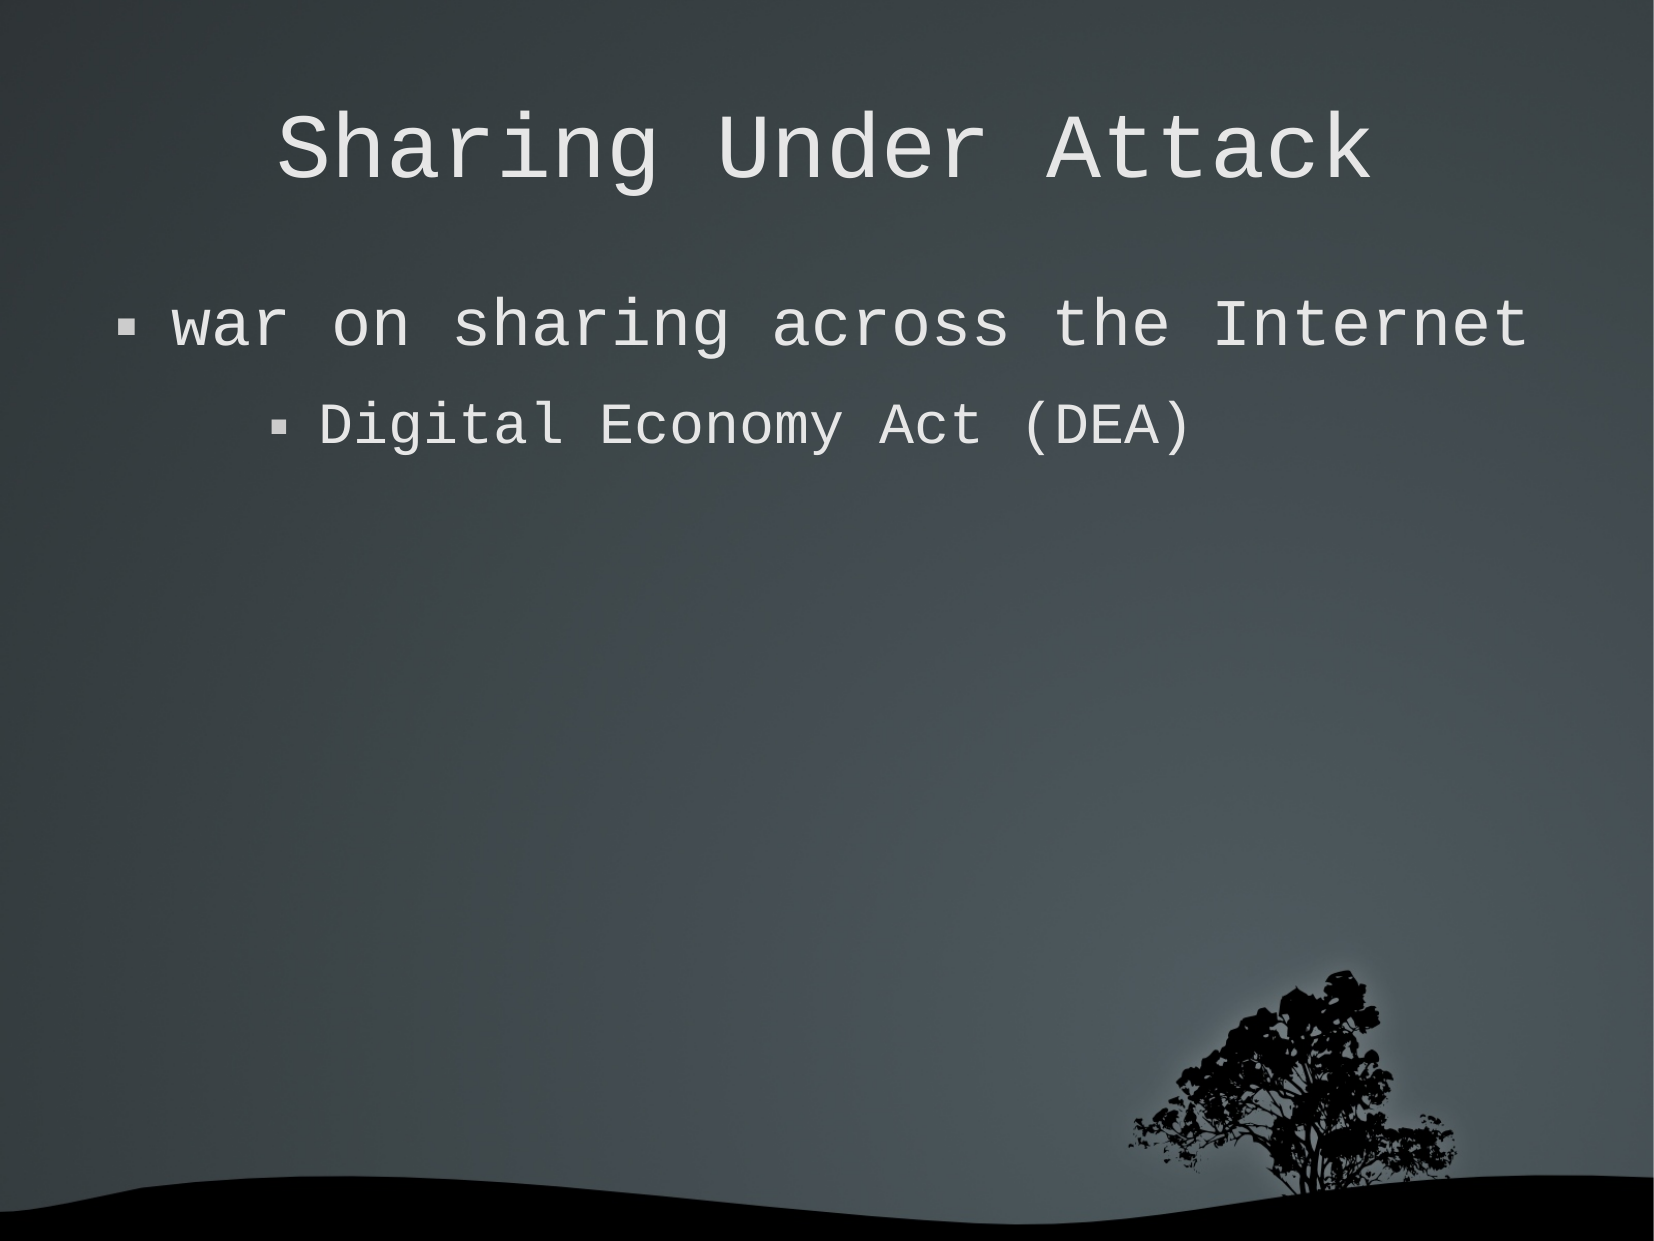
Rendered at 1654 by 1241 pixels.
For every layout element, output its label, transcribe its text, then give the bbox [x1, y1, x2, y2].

list war on sharing across the Internet Digital Economy Act (DEA) [82, 290, 1571, 1094]
picture [0, 0, 1654, 1241]
title Sharing Under Attack [82, 56, 1571, 250]
